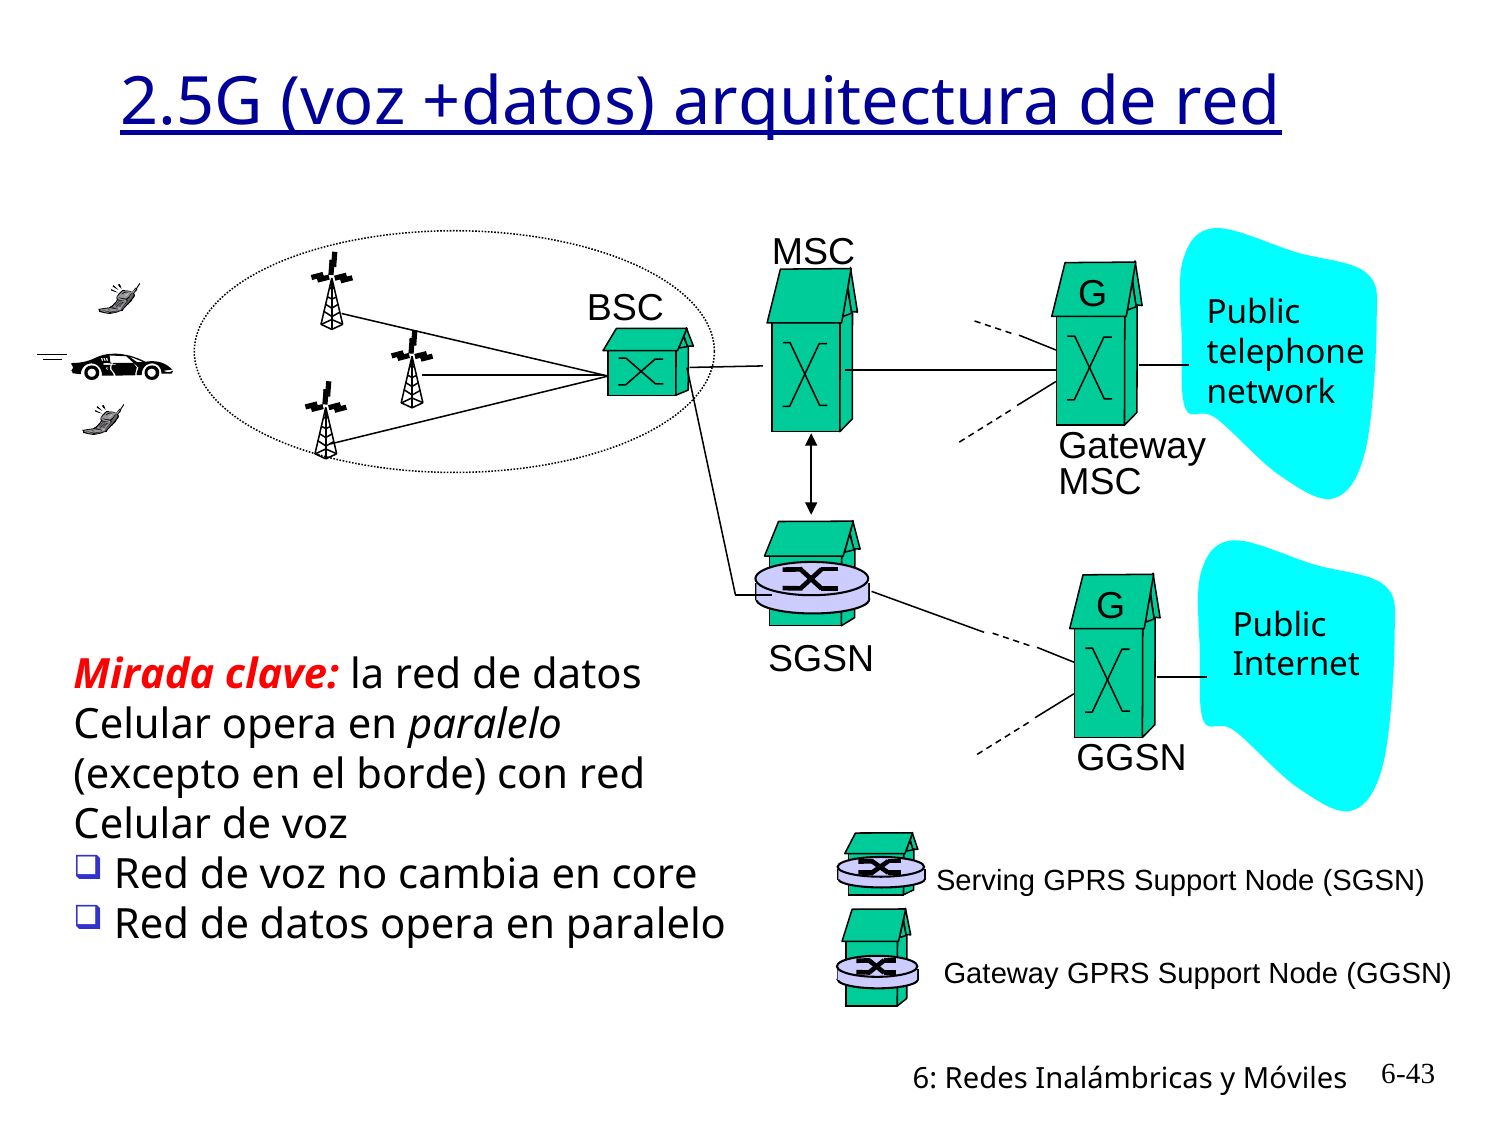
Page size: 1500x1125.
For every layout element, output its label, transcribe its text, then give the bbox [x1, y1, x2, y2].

text_box G [1063, 261, 1123, 322]
text_box Mirada clave: la red de datos Celular opera en paralelo (excepto en el borde) con red Celular de voz Red de voz no cambia en core Red de datos opera en paralelo [58, 638, 742, 955]
text_box Gateway MSC [1043, 422, 1222, 510]
text_box [1197, 540, 1396, 812]
text_box Gateway GPRS Support Node (GGSN) [928, 947, 1468, 998]
text_box G [1081, 573, 1141, 635]
text_box [836, 942, 918, 1006]
text_box [1215, 418, 1371, 500]
text_box [837, 857, 925, 887]
text_box BSC [572, 275, 679, 336]
text_box GGSN [1061, 734, 1202, 786]
text_box SGSN [753, 626, 890, 687]
picture [82, 404, 124, 435]
picture [98, 283, 140, 314]
text_box [1179, 227, 1374, 415]
picture [71, 350, 174, 380]
text_box Public Internet [1217, 594, 1376, 691]
text_box Public telephone network [1191, 282, 1380, 418]
text_box [755, 562, 870, 613]
text_box BSC [658, 275, 679, 288]
text_box MSC [757, 218, 871, 280]
text_box Serving GPRS Support Node (SGSN) [921, 854, 1441, 905]
text_box 2.5G (voz +datos) arquitectura de red [105, 50, 1297, 146]
